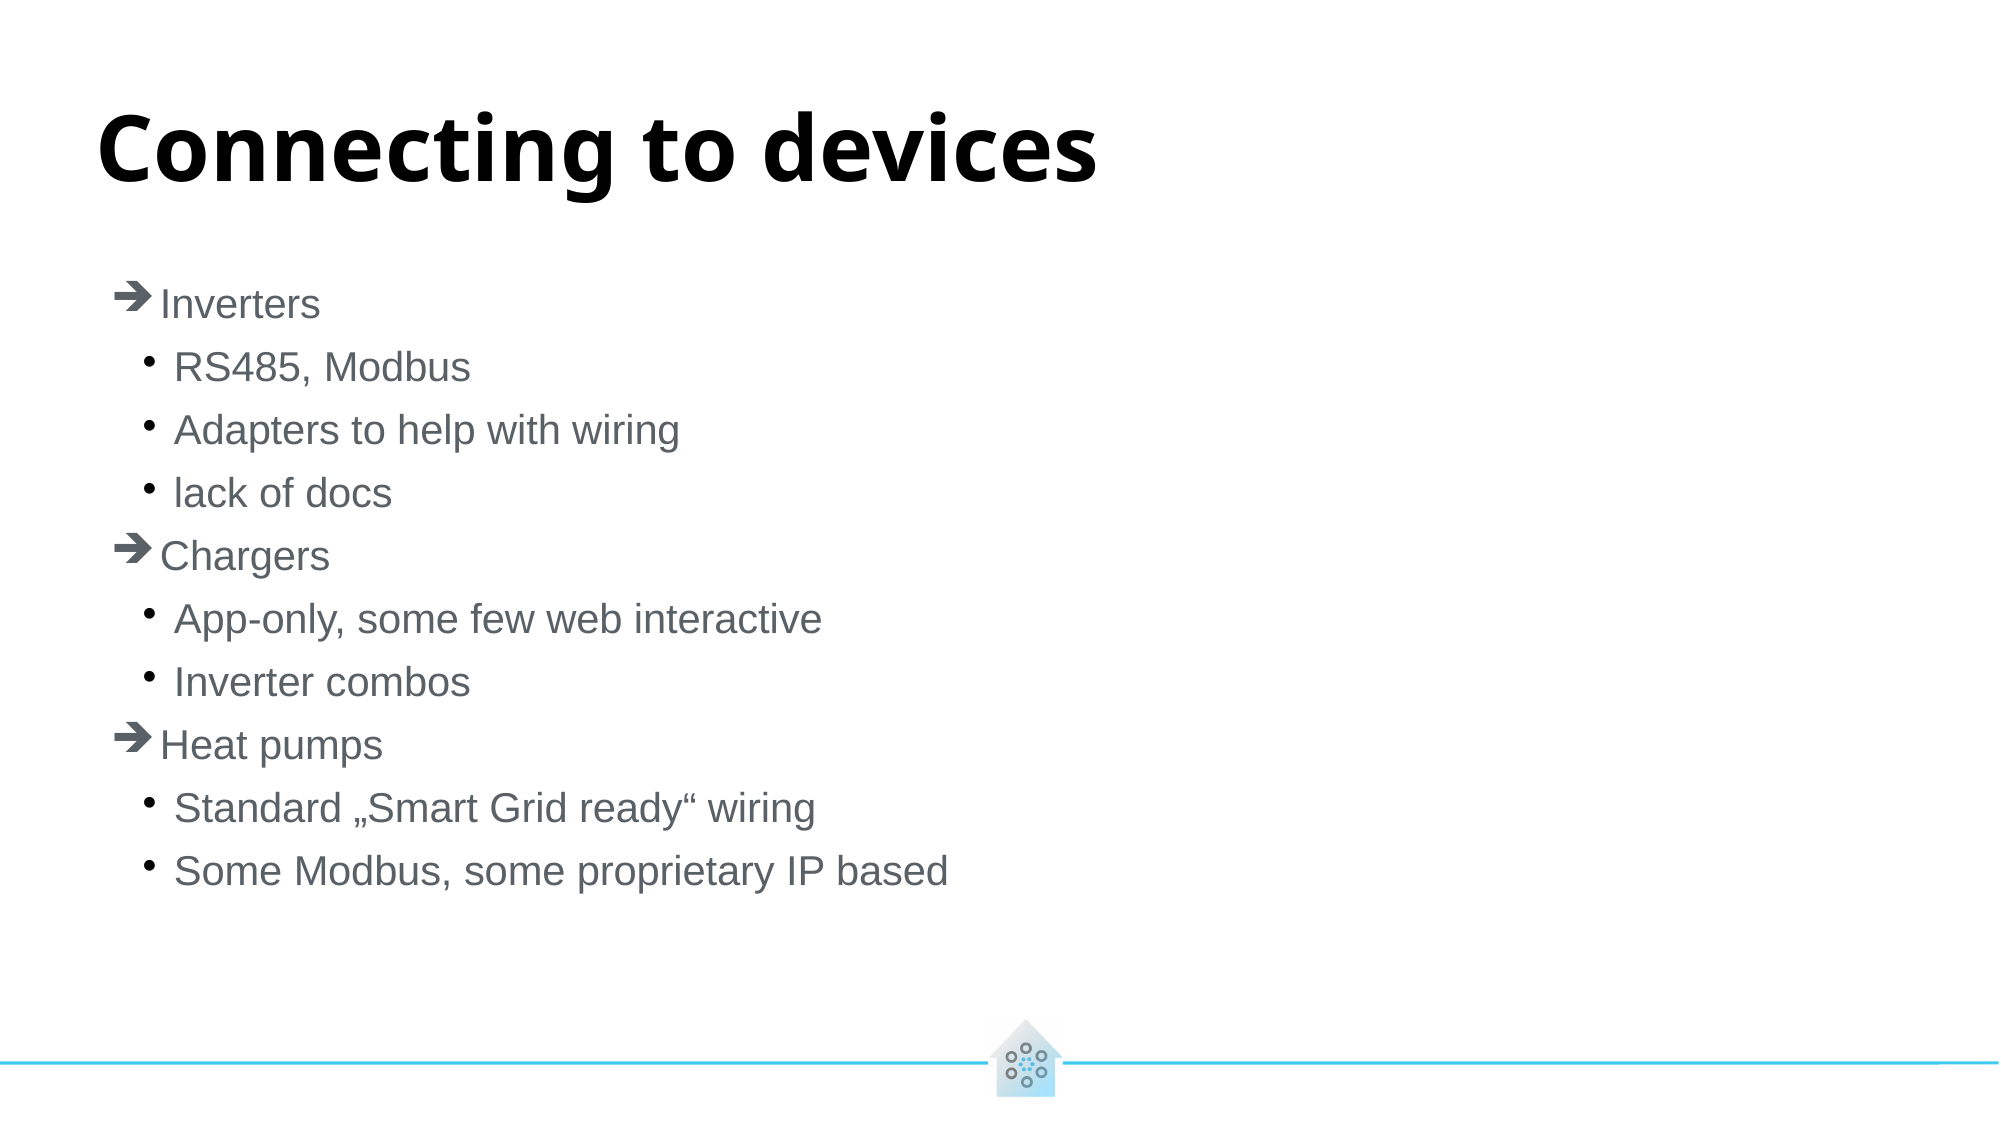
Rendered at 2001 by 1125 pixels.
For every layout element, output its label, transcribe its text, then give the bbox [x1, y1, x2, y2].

picture [988, 1015, 1063, 1098]
text_box Inverters RS485, Modbus Adapters to help with wiring lack of docs Chargers App-only, some few web interactive Inverter combos Heat pumps Standard „Smart Grid ready“ wiring Some Modbus, some proprietary IP based [102, 215, 2000, 908]
text_box Connecting to devices [87, 13, 1947, 290]
